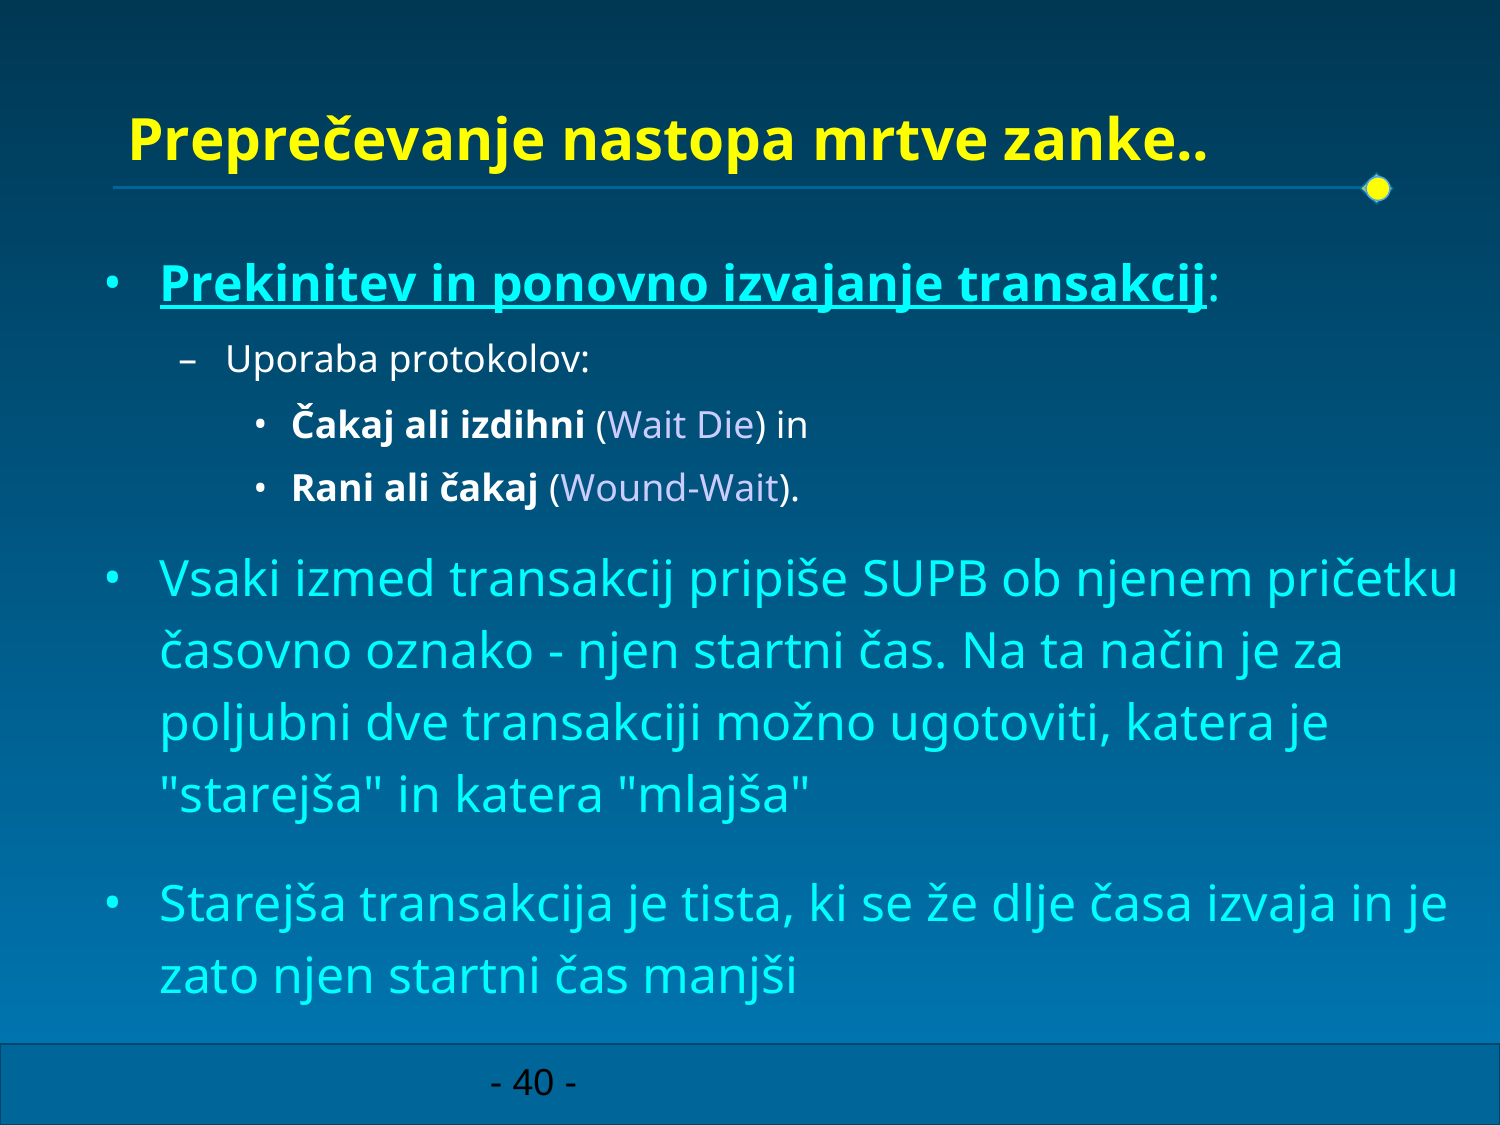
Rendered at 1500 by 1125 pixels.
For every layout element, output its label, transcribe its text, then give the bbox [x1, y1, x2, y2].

title Preprečevanje nastopa mrtve zanke.. [112, 94, 1388, 181]
list Prekinitev in ponovno izvajanje transakcij: Uporaba protokolov: Čakaj ali izdihni (Wait Die) in Rani ali čakaj (Wound-Wait). Vsaki izmed transakcij pripiše SUPB ob njenem pričetku časovno oznako - njen startni čas. Na ta način je za poljubni dve transakciji možno ugotoviti, katera je "starejša" in katera "mlajša" Starejša transakcija je tista, ki se že dlje časa izvaja in je zato njen startni čas manjši [88, 231, 1500, 966]
